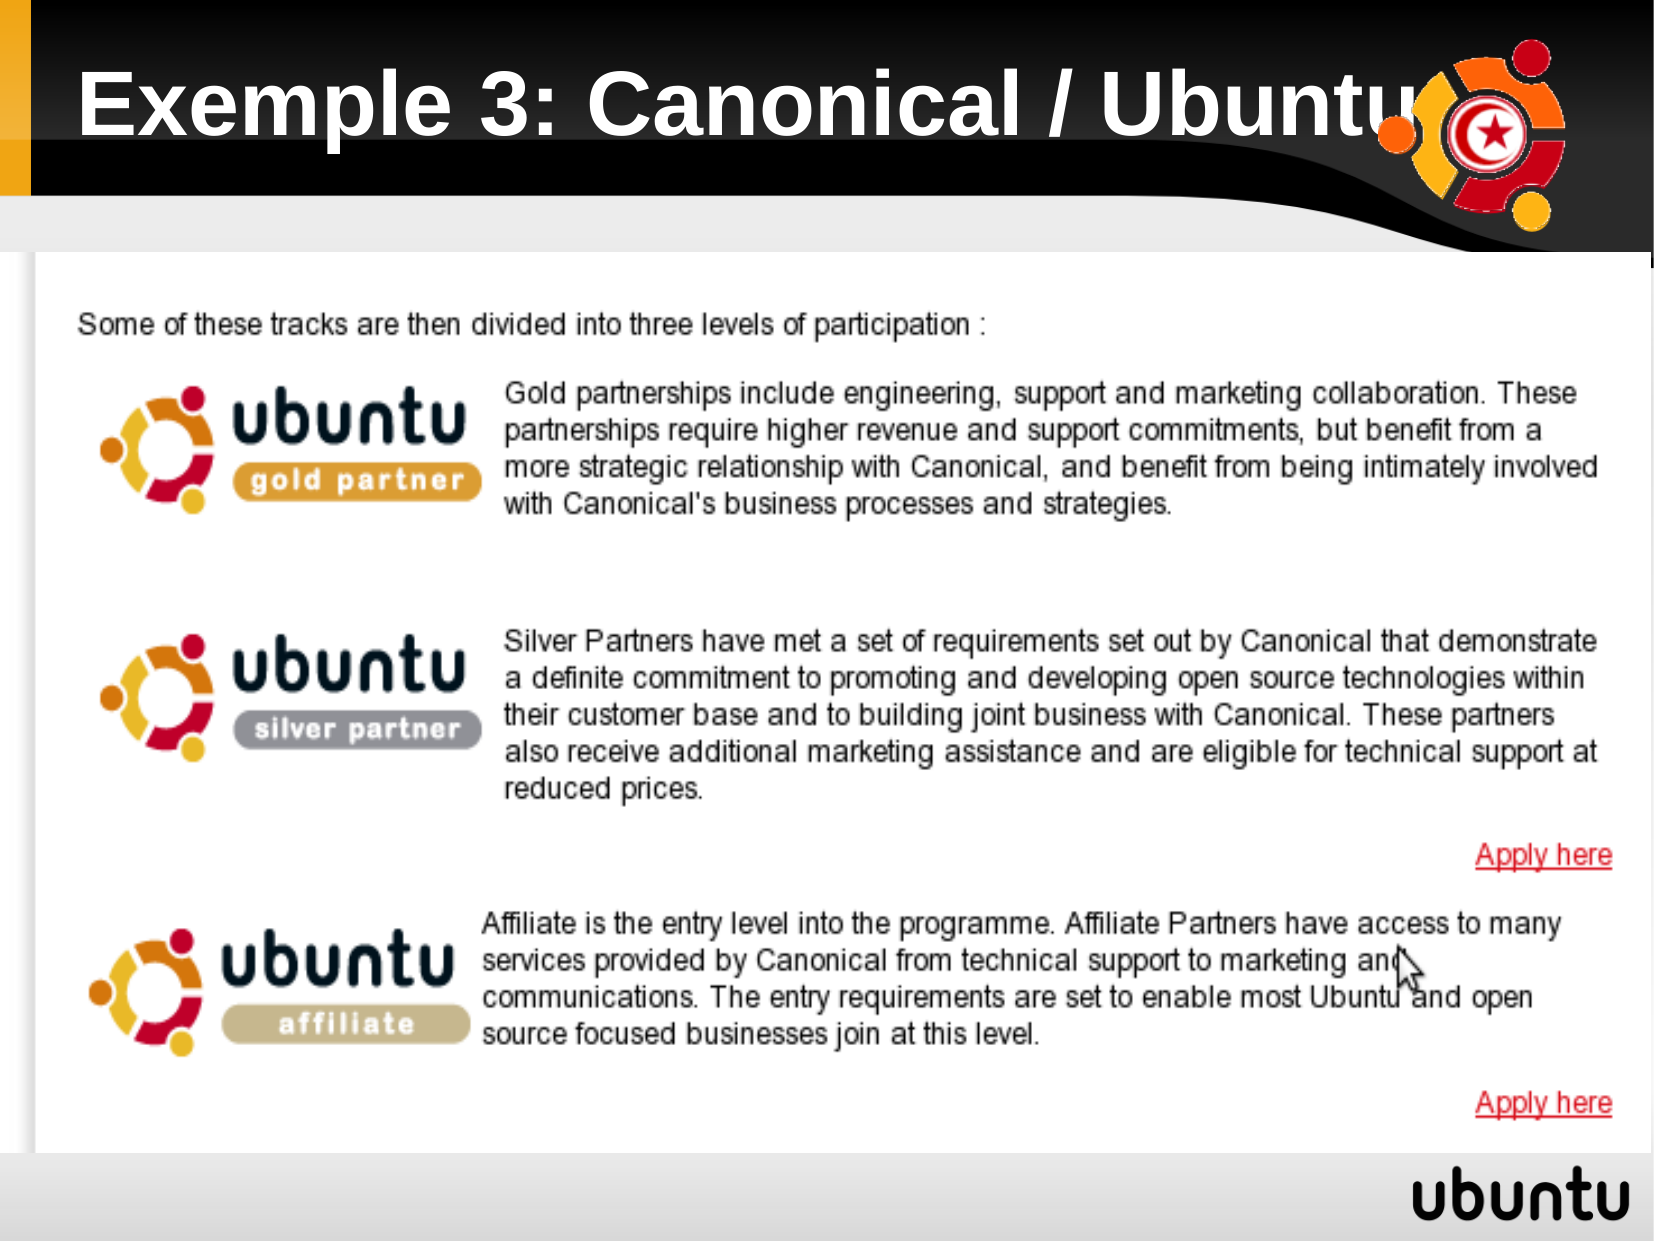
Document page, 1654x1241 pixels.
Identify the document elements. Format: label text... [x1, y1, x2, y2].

picture [0, 0, 1654, 1241]
title Exemple 3: Canonical / Ubuntu [76, 7, 1565, 200]
